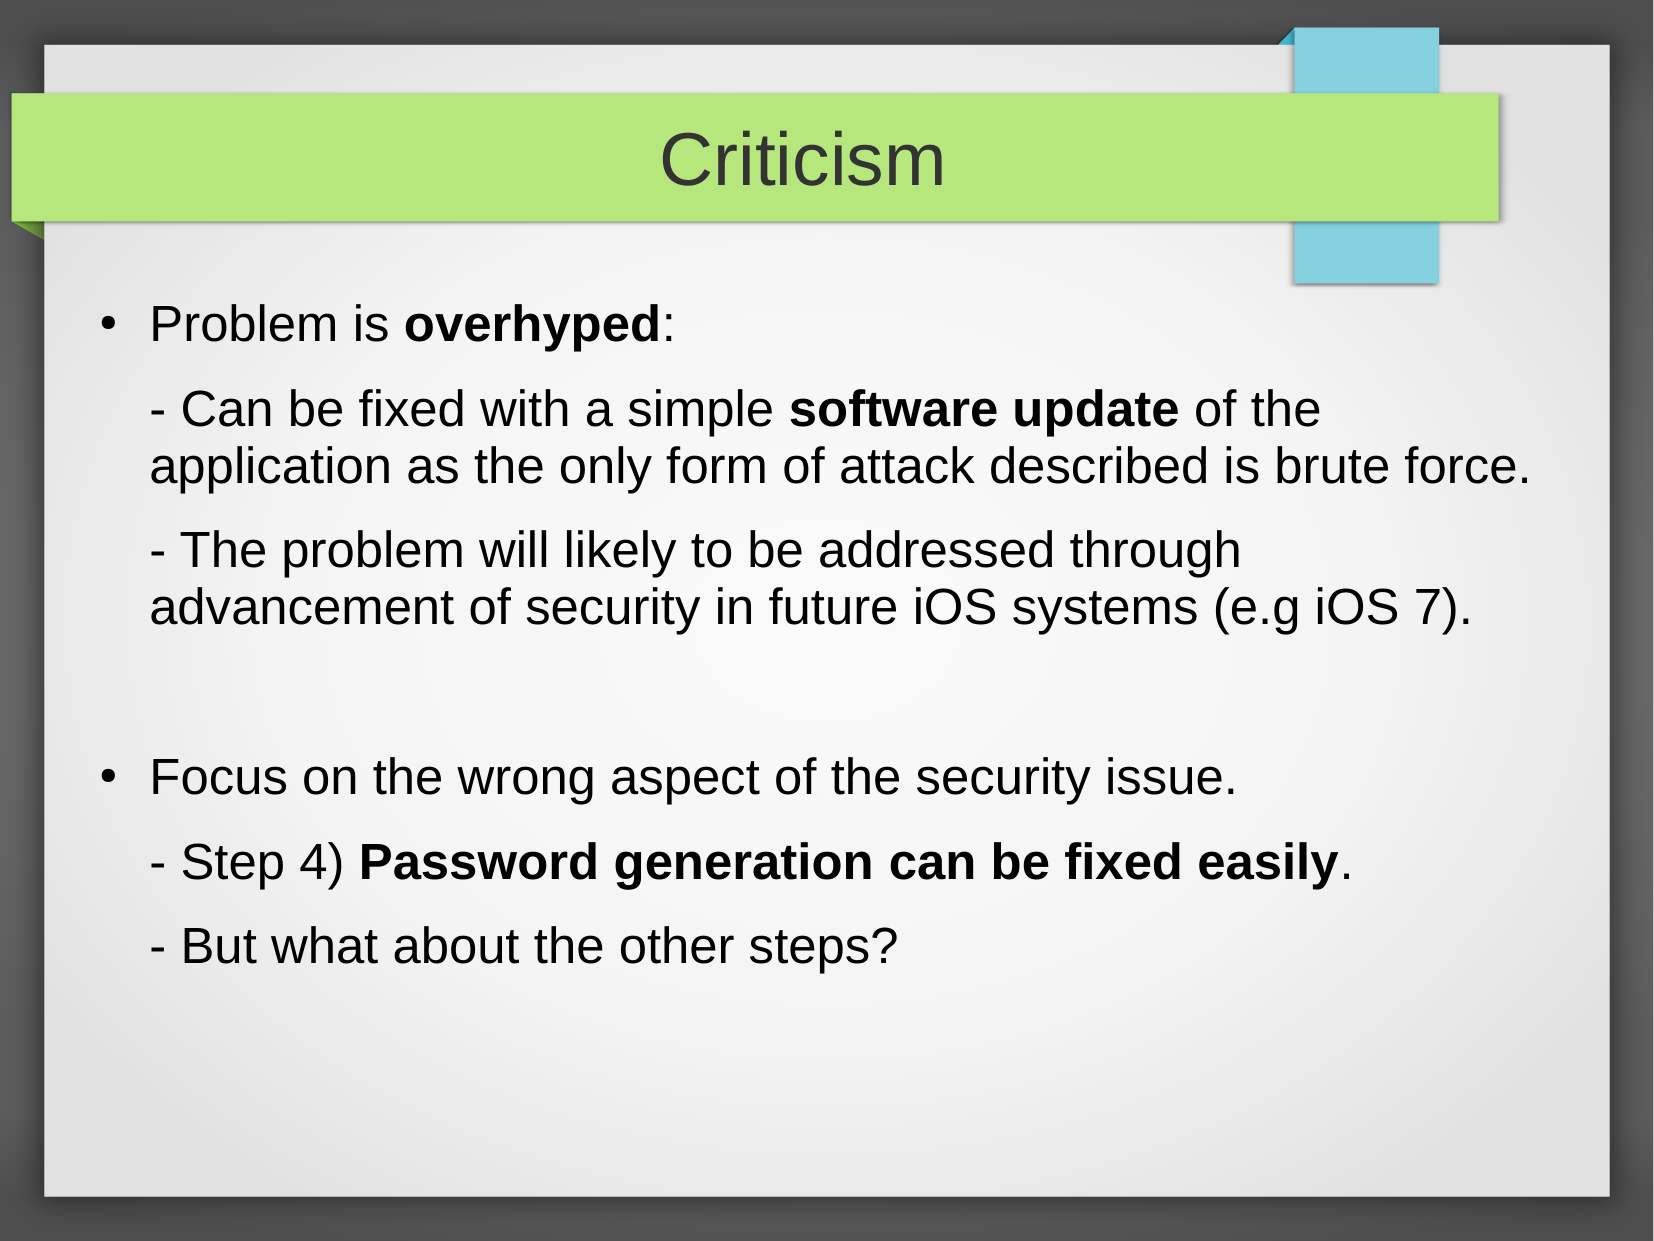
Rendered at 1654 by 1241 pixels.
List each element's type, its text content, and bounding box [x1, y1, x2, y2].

title Criticism [70, 106, 1536, 213]
picture [0, 0, 1654, 1241]
list Problem is overhyped: - Can be fixed with a simple software update of the application as the only form of attack described is brute force. - The problem will likely to be addressed through advancement of security in future iOS systems (e.g iOS 7). Focus on the wrong aspect of the security issue. - Step 4) Password generation can be fixed easily. - But what about the other steps? [82, 295, 1538, 1123]
